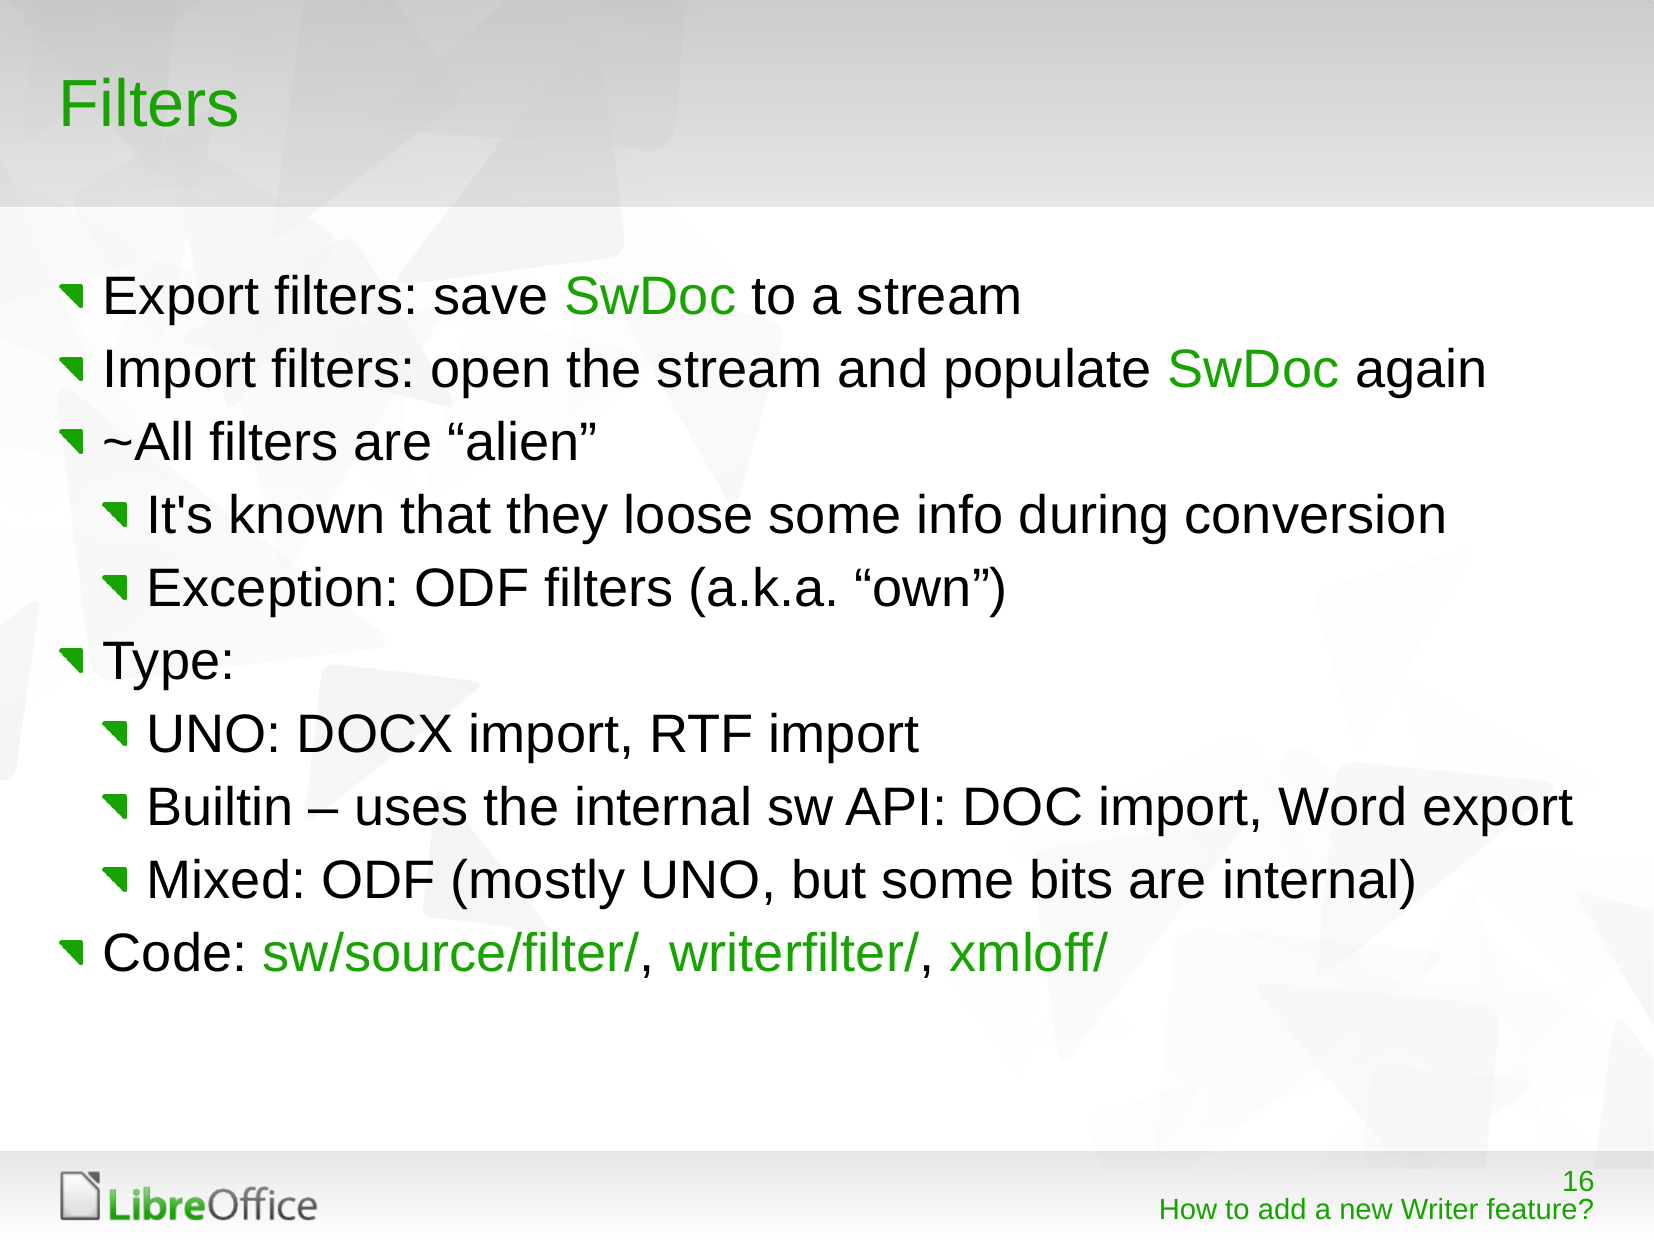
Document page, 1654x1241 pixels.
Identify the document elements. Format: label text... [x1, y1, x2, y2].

picture [0, 0, 783, 931]
picture [915, 548, 1654, 1169]
list Export filters: save SwDoc to a stream Import filters: open the stream and populate SwDoc again ~All filters are “alien” It's known that they loose some info during conversion Exception: ODF filters (a.k.a. “own”) Type: UNO: DOCX import, RTF import Builtin – uses the internal sw API: DOC import, Word export Mixed: ODF (mostly UNO, but some bits are internal) Code: sw/source/filter/, writerfilter/, xmloff/ [59, 265, 1595, 1114]
picture [41, 1152, 337, 1240]
title Filters [59, 29, 1595, 178]
